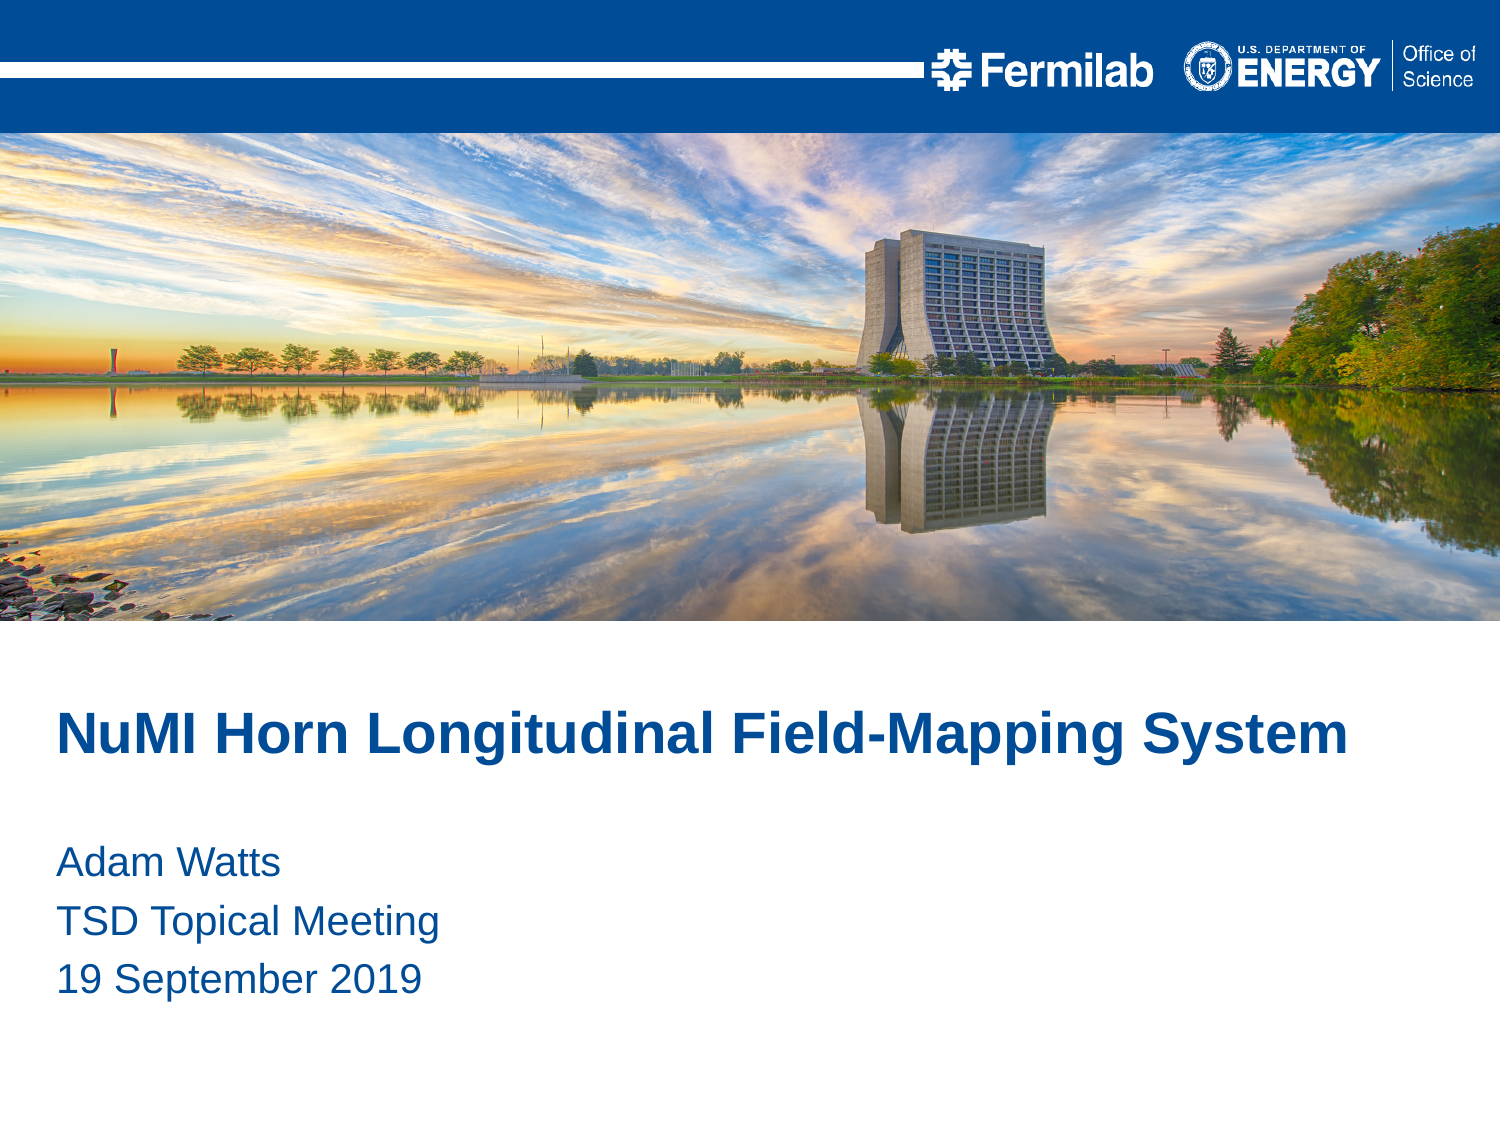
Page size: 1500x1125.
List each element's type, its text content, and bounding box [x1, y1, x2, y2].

list Adam Watts TSD Topical Meeting 19 September 2019 [56, 827, 1451, 1056]
picture [0, 133, 1500, 621]
list NuMI Horn Longitudinal Field-Mapping System [56, 648, 1451, 813]
